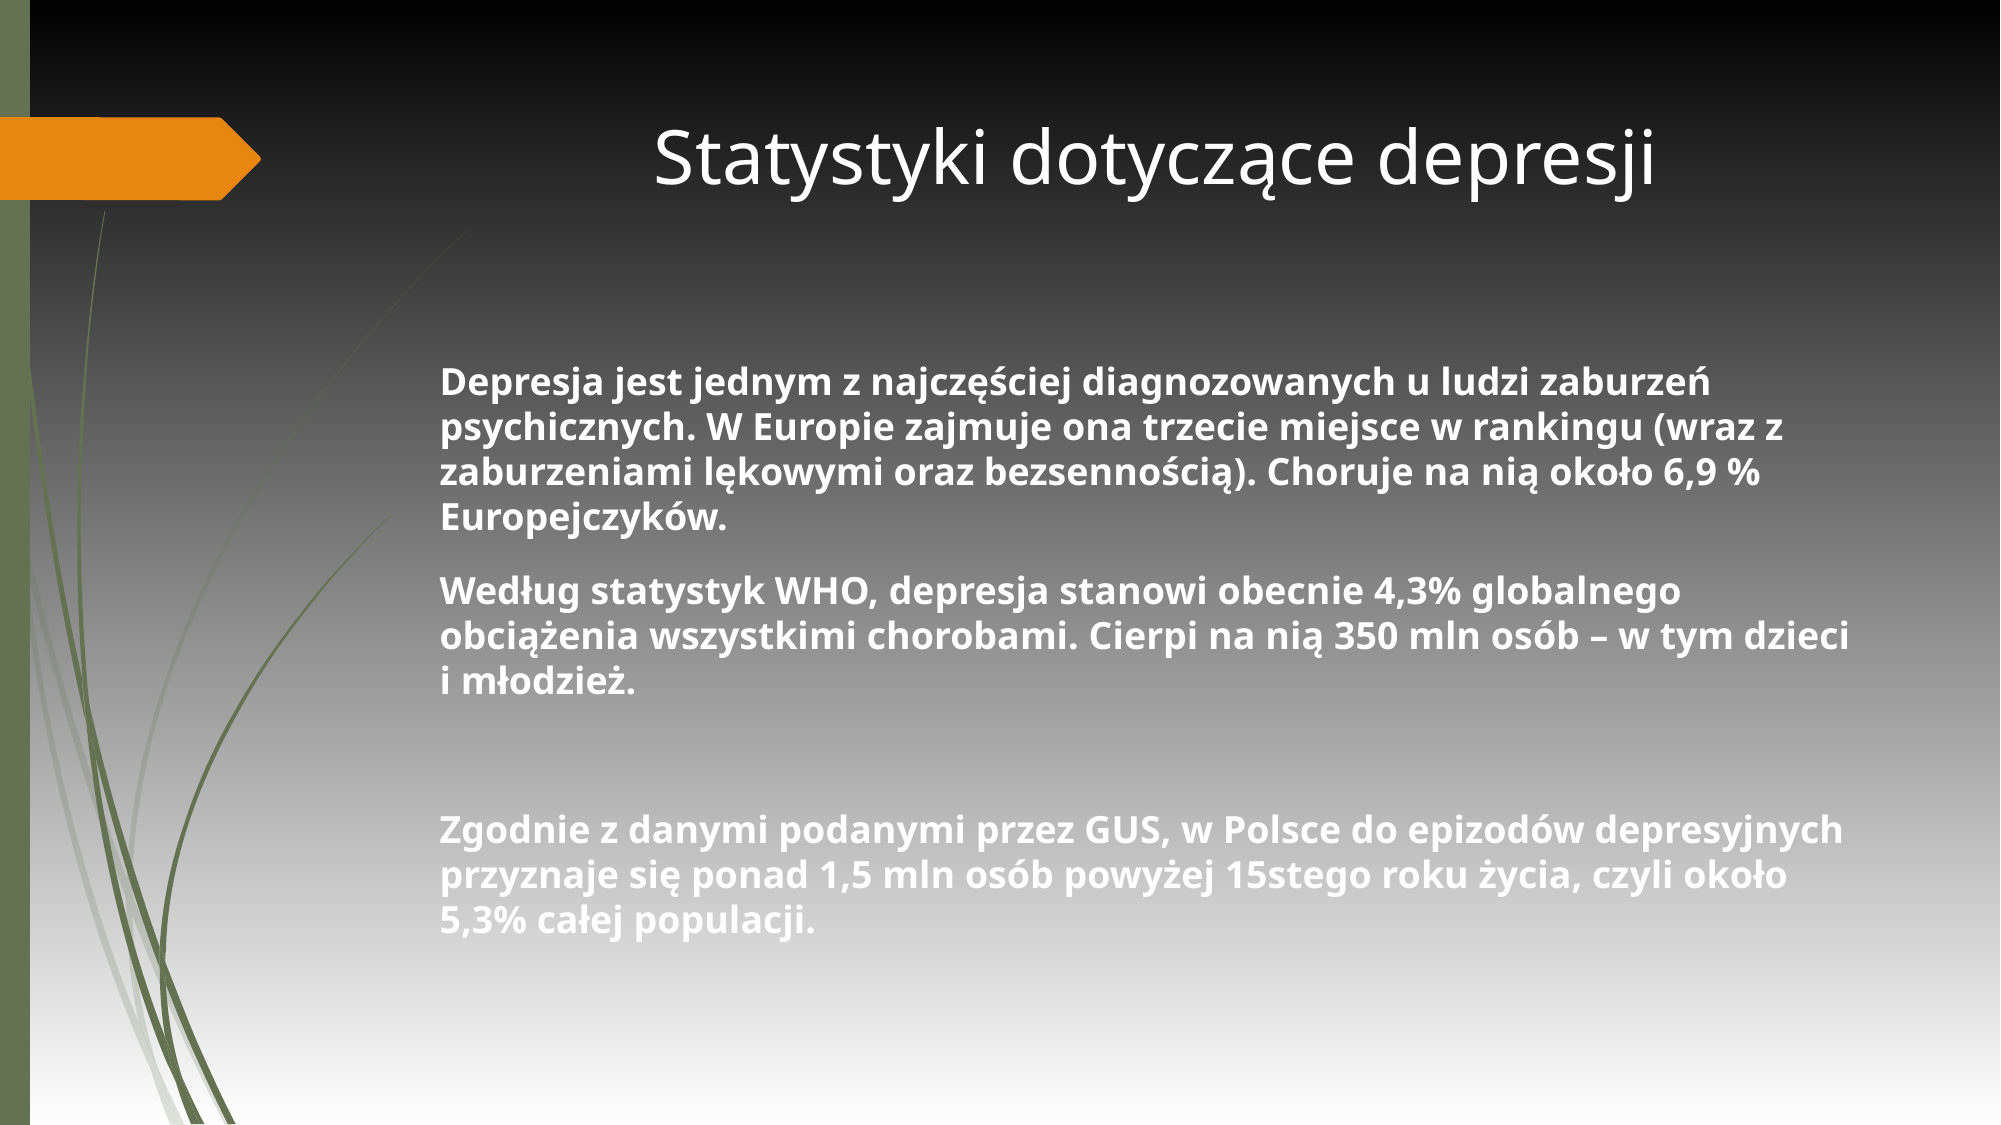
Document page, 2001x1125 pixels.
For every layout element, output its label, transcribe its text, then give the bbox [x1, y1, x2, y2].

list Depresja jest jednym z najczęściej diagnozowanych u ludzi zaburzeń psychicznych. W Europie zajmuje ona trzecie miejsce w rankingu (wraz z zaburzeniami lękowymi oraz bezsennością). Choruje na nią około 6,9 % Europejczyków. Według statystyk WHO, depresja stanowi obecnie 4,3% globalnego obciążenia wszystkimi chorobami. Cierpi na nią 350 mln osób – w tym dzieci i młodzież. Zgodnie z danymi podanymi przez GUS, w Polsce do epizodów depresyjnych przyznaje się ponad 1,5 mln osób powyżej 15stego roku życia, czyli około 5,3% całej populacji. [424, 350, 1888, 970]
title Statystyki dotyczące depresji [425, 102, 1888, 313]
